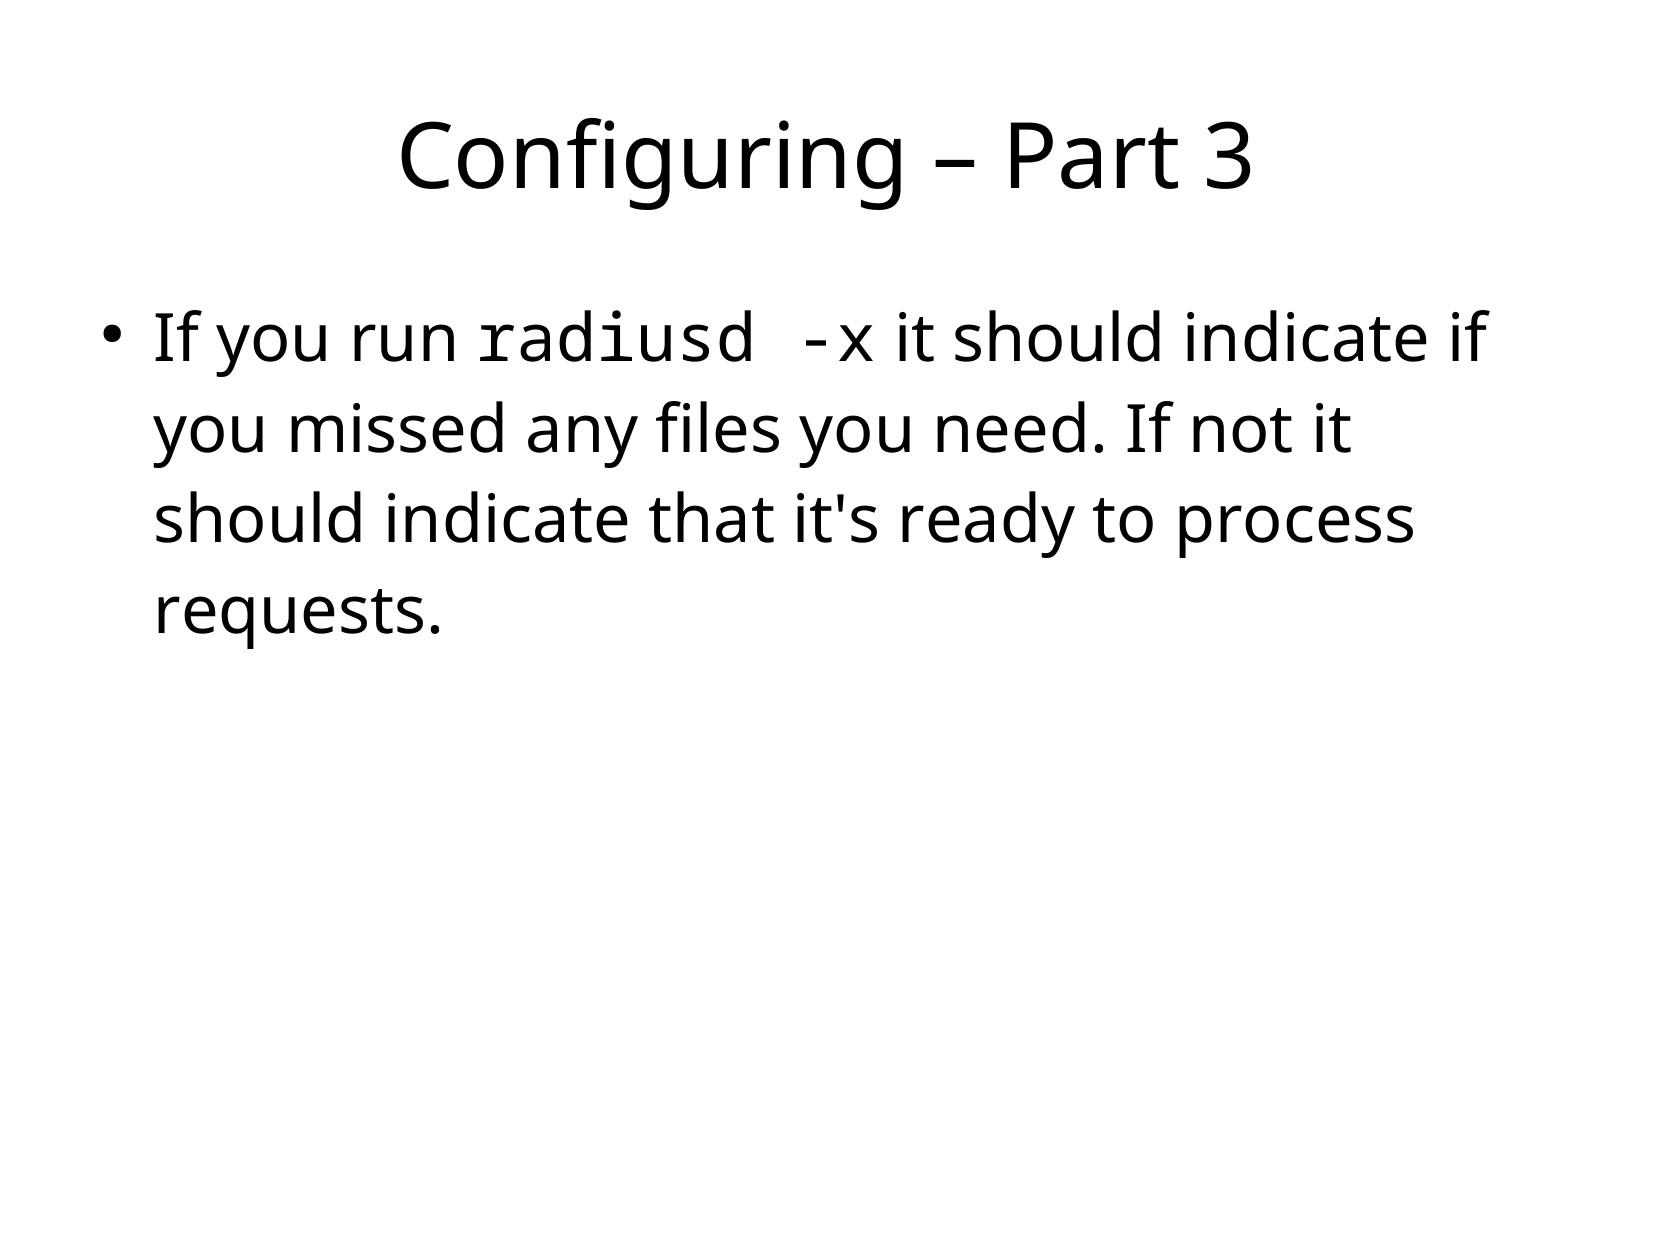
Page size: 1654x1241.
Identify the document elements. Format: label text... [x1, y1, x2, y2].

list If you run radiusd -x it should indicate if you missed any files you need. If not it should indicate that it's ready to process requests. [82, 290, 1571, 1109]
title Configuring – Part 3 [82, 49, 1571, 257]
